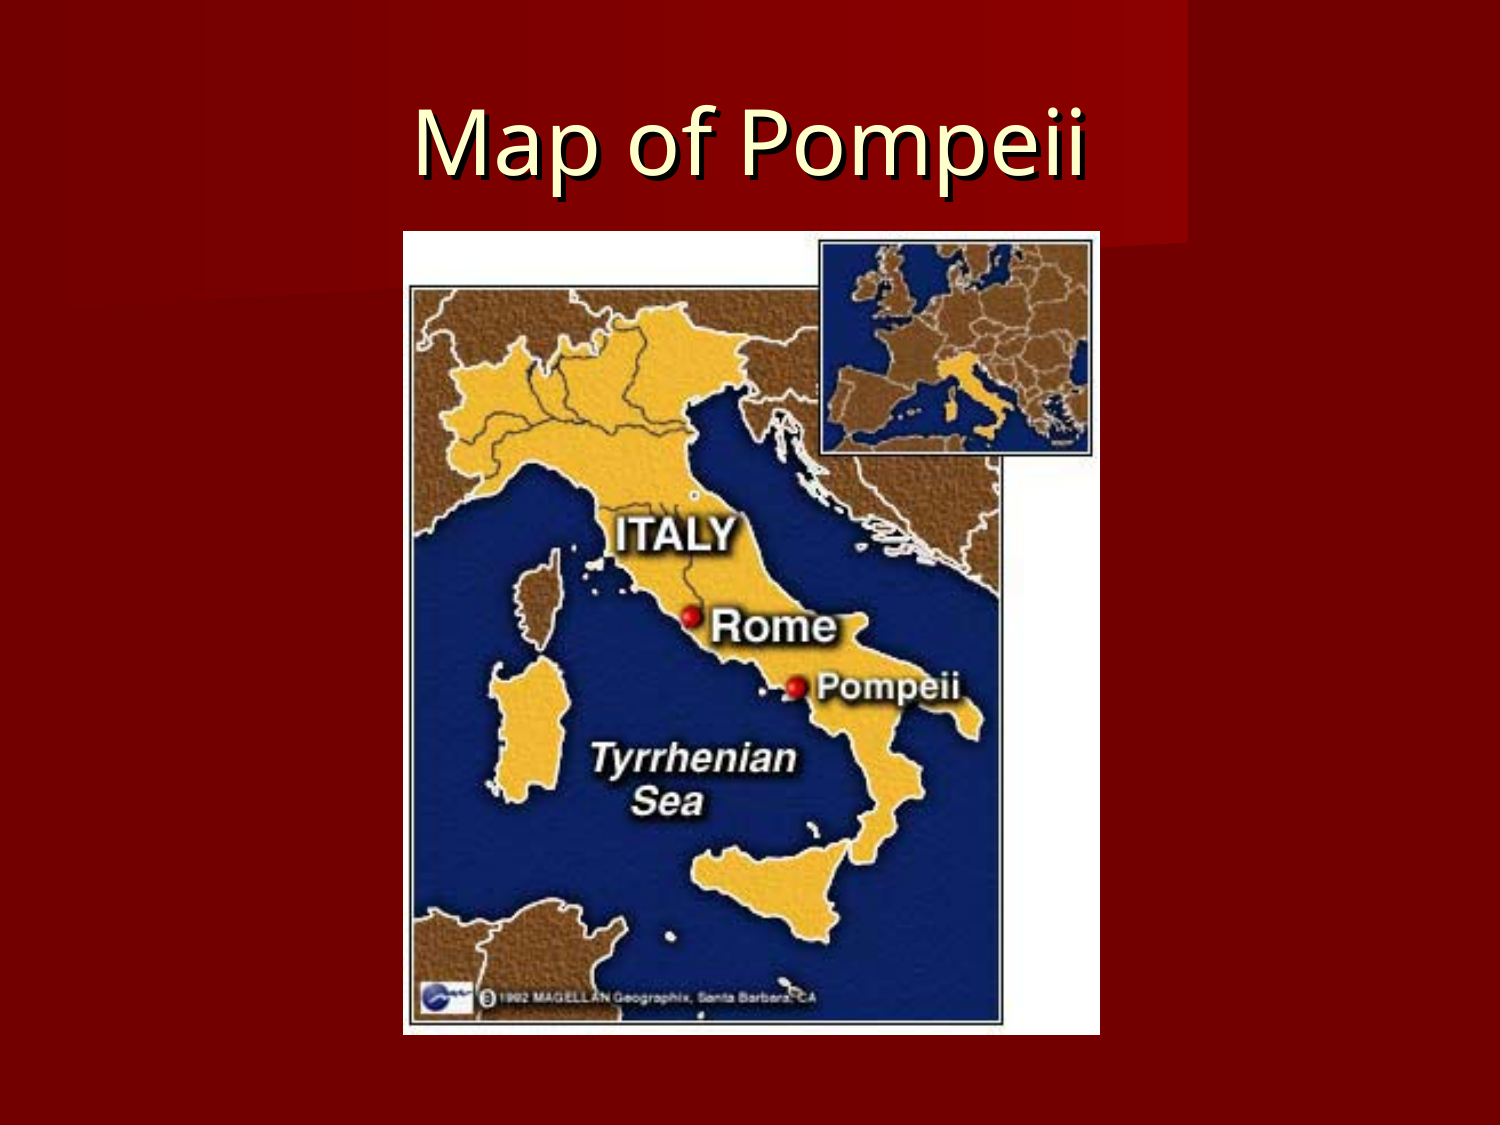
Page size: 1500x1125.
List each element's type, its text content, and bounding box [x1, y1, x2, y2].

title Map of Pompeii [75, 45, 1426, 233]
picture [403, 231, 1100, 1035]
